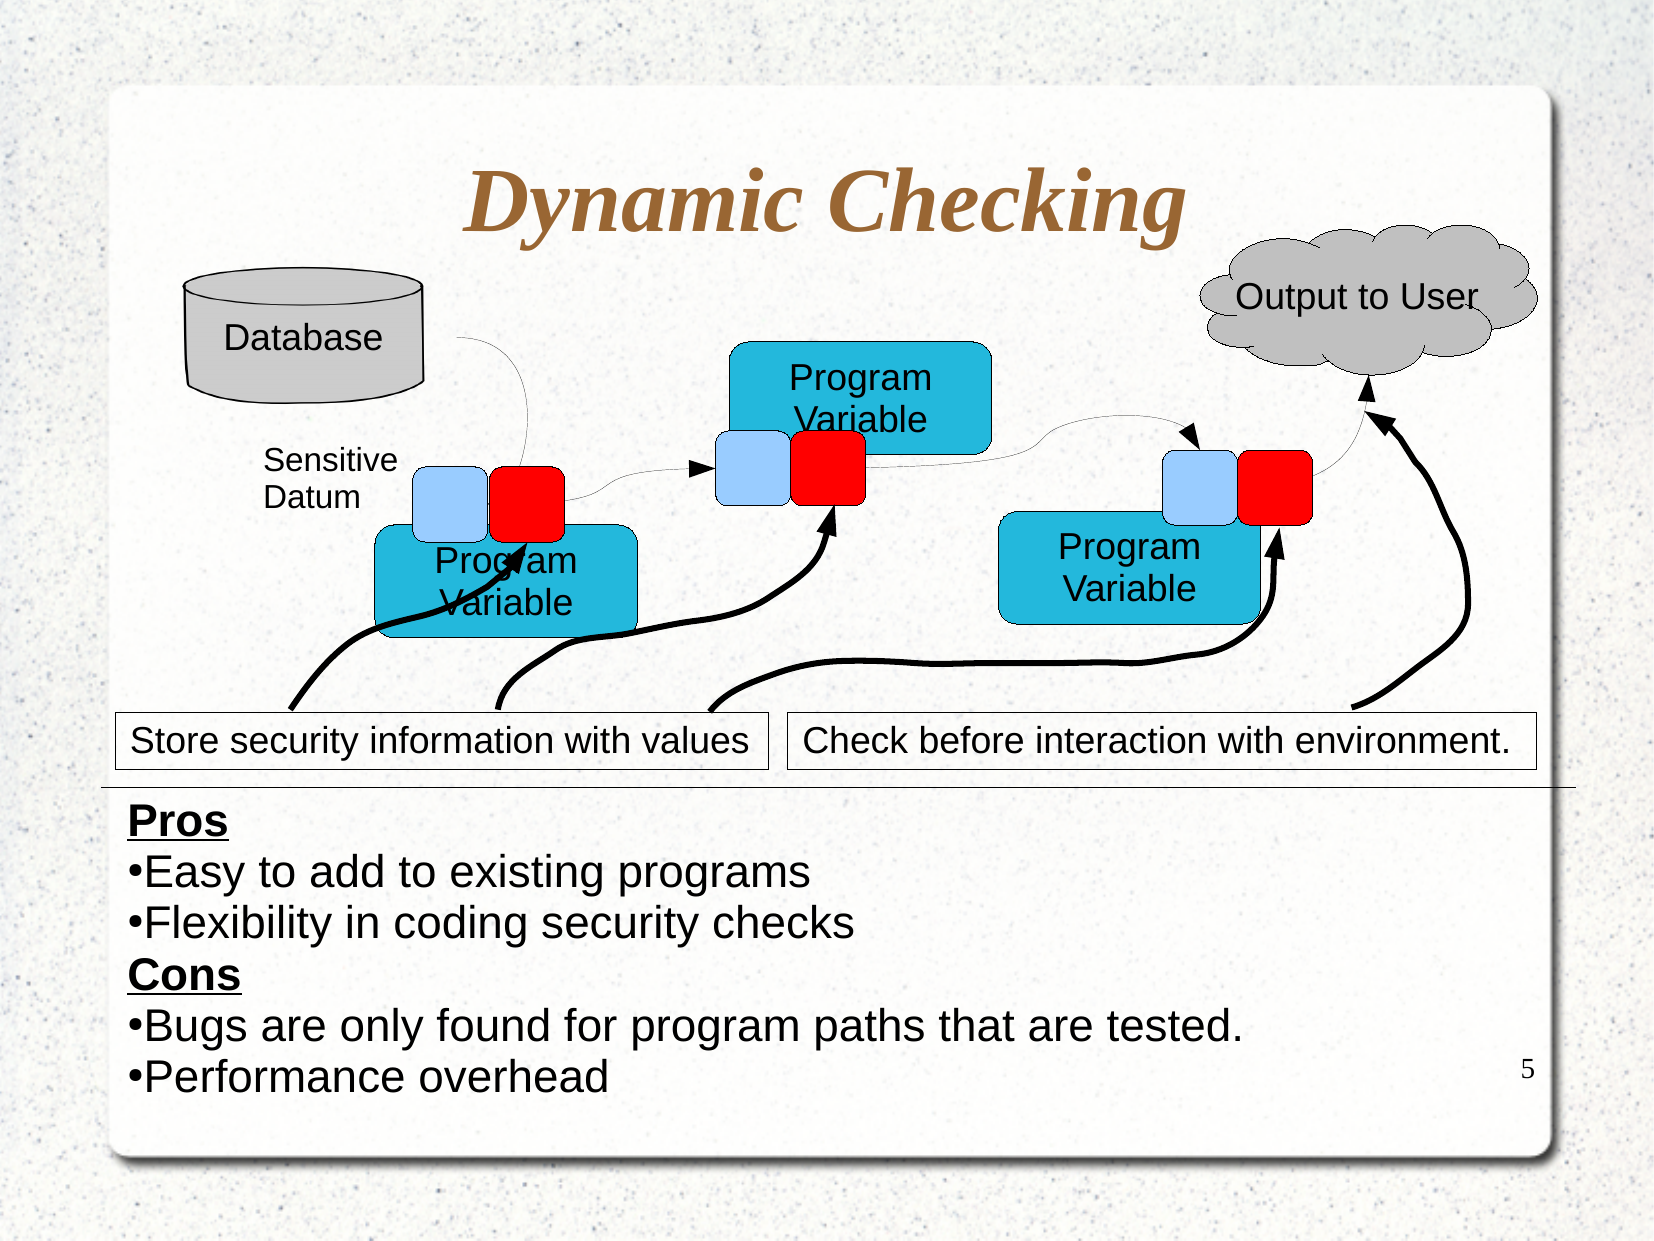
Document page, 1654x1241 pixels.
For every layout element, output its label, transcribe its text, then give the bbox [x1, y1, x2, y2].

picture [0, 0, 1654, 1241]
text_box Output to User [1199, 225, 1538, 376]
text_box Program Variable [998, 511, 1261, 625]
text_box Program Variable [374, 524, 525, 625]
text_box Pros Easy to add to existing programs Flexibility in coding security checks Cons Bugs are only found for program paths that are tested. Performance overhead [112, 787, 1501, 1110]
text_box Sensitive Datum [248, 434, 436, 524]
title Dynamic Checking [118, 104, 1536, 297]
text_box [1162, 450, 1313, 526]
text_box [489, 466, 565, 543]
text_box Store security information with values [115, 712, 769, 770]
text_box Program Variable [379, 524, 638, 638]
text_box [715, 430, 866, 506]
text_box Check before interaction with environment. [787, 712, 1537, 770]
text_box [412, 466, 488, 543]
text_box Program Variable [729, 341, 992, 455]
